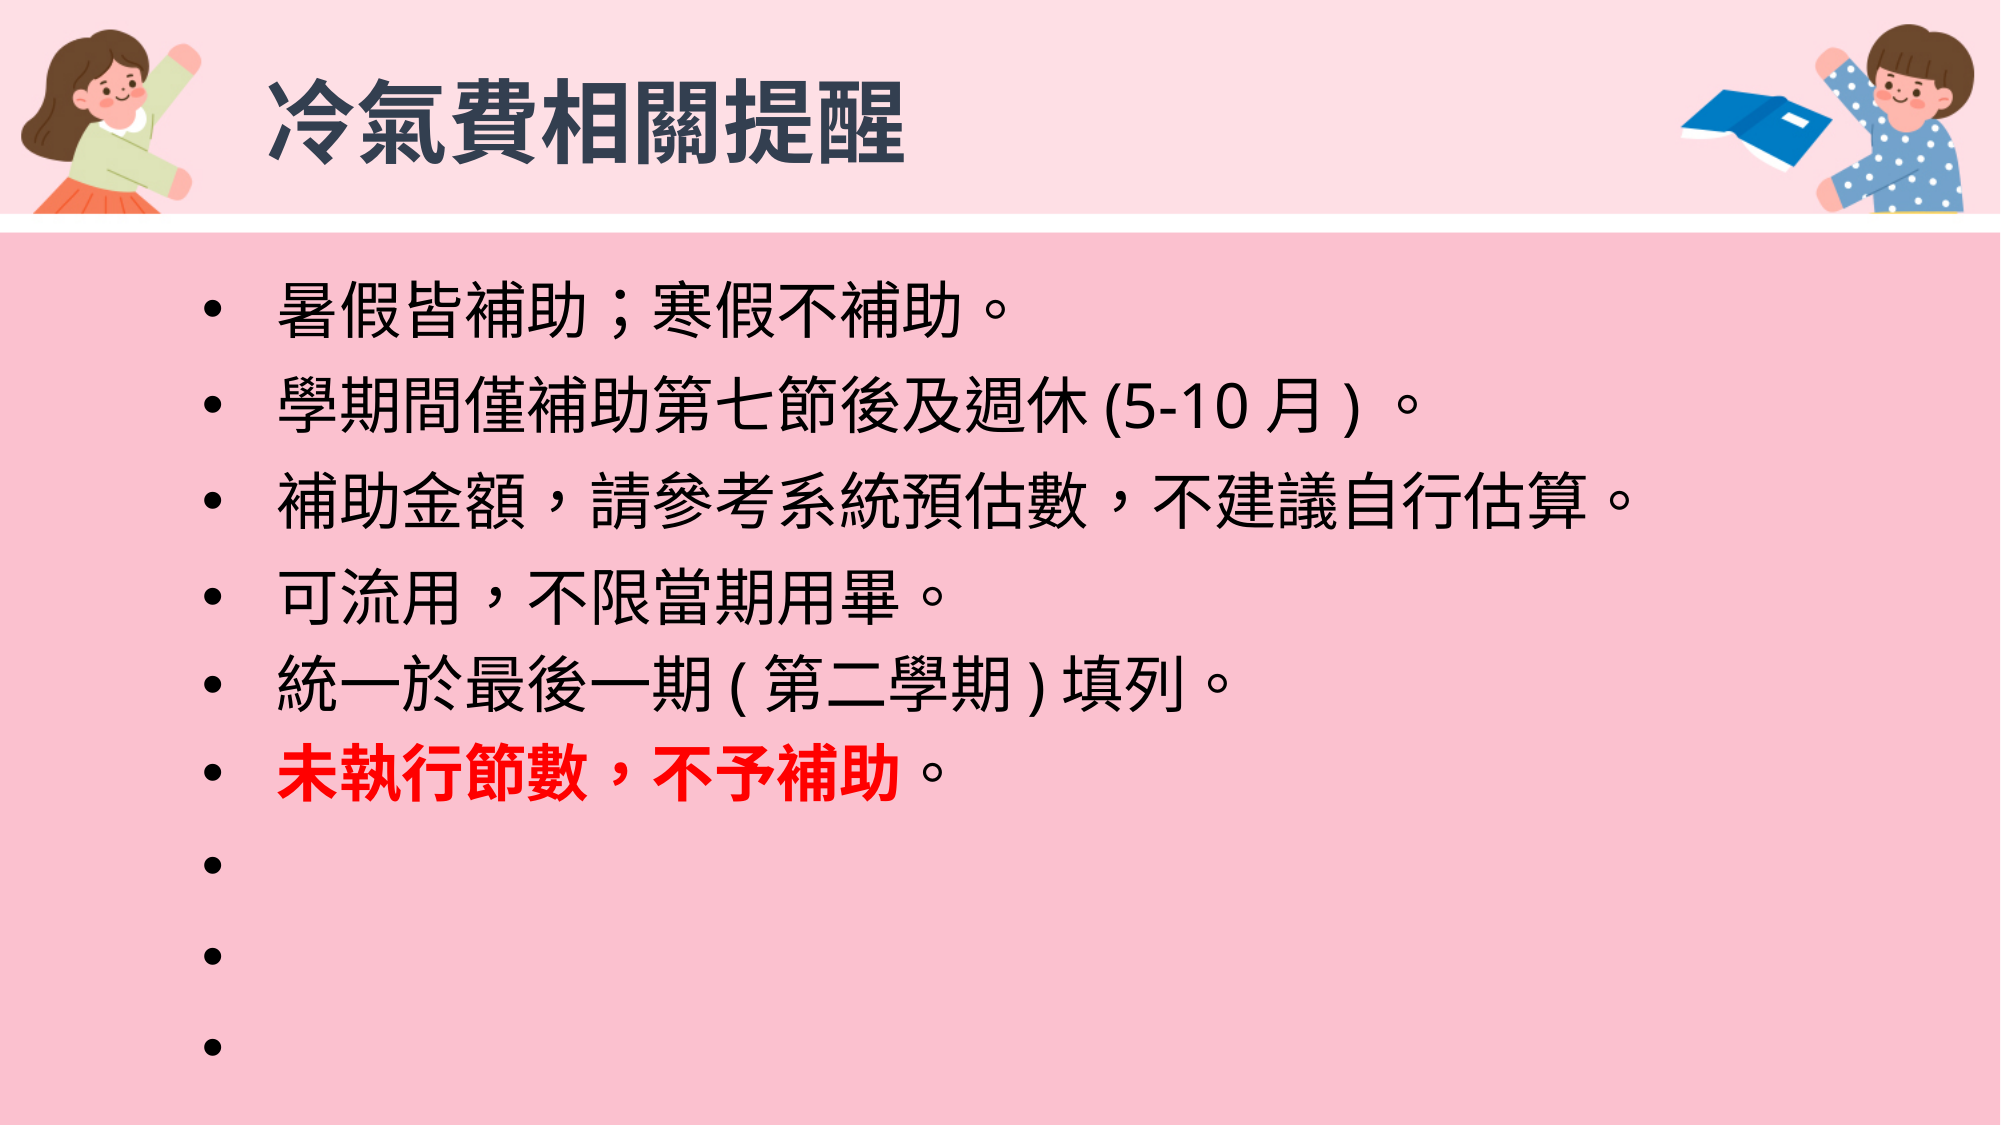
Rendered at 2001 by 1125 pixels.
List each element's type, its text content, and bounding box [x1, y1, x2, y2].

text_box 冷氣費相關提醒 [250, 58, 922, 183]
subtitle 暑假皆補助；寒假不補助。 學期間僅補助第七節後及週休(5-10月)。 補助金額，請參考系統預估數，不建議自行估算。 可流用，不限當期用畢。 統一於最後一期(第二學期)填列。 未執行節數，不予補助。 [186, 263, 1900, 952]
